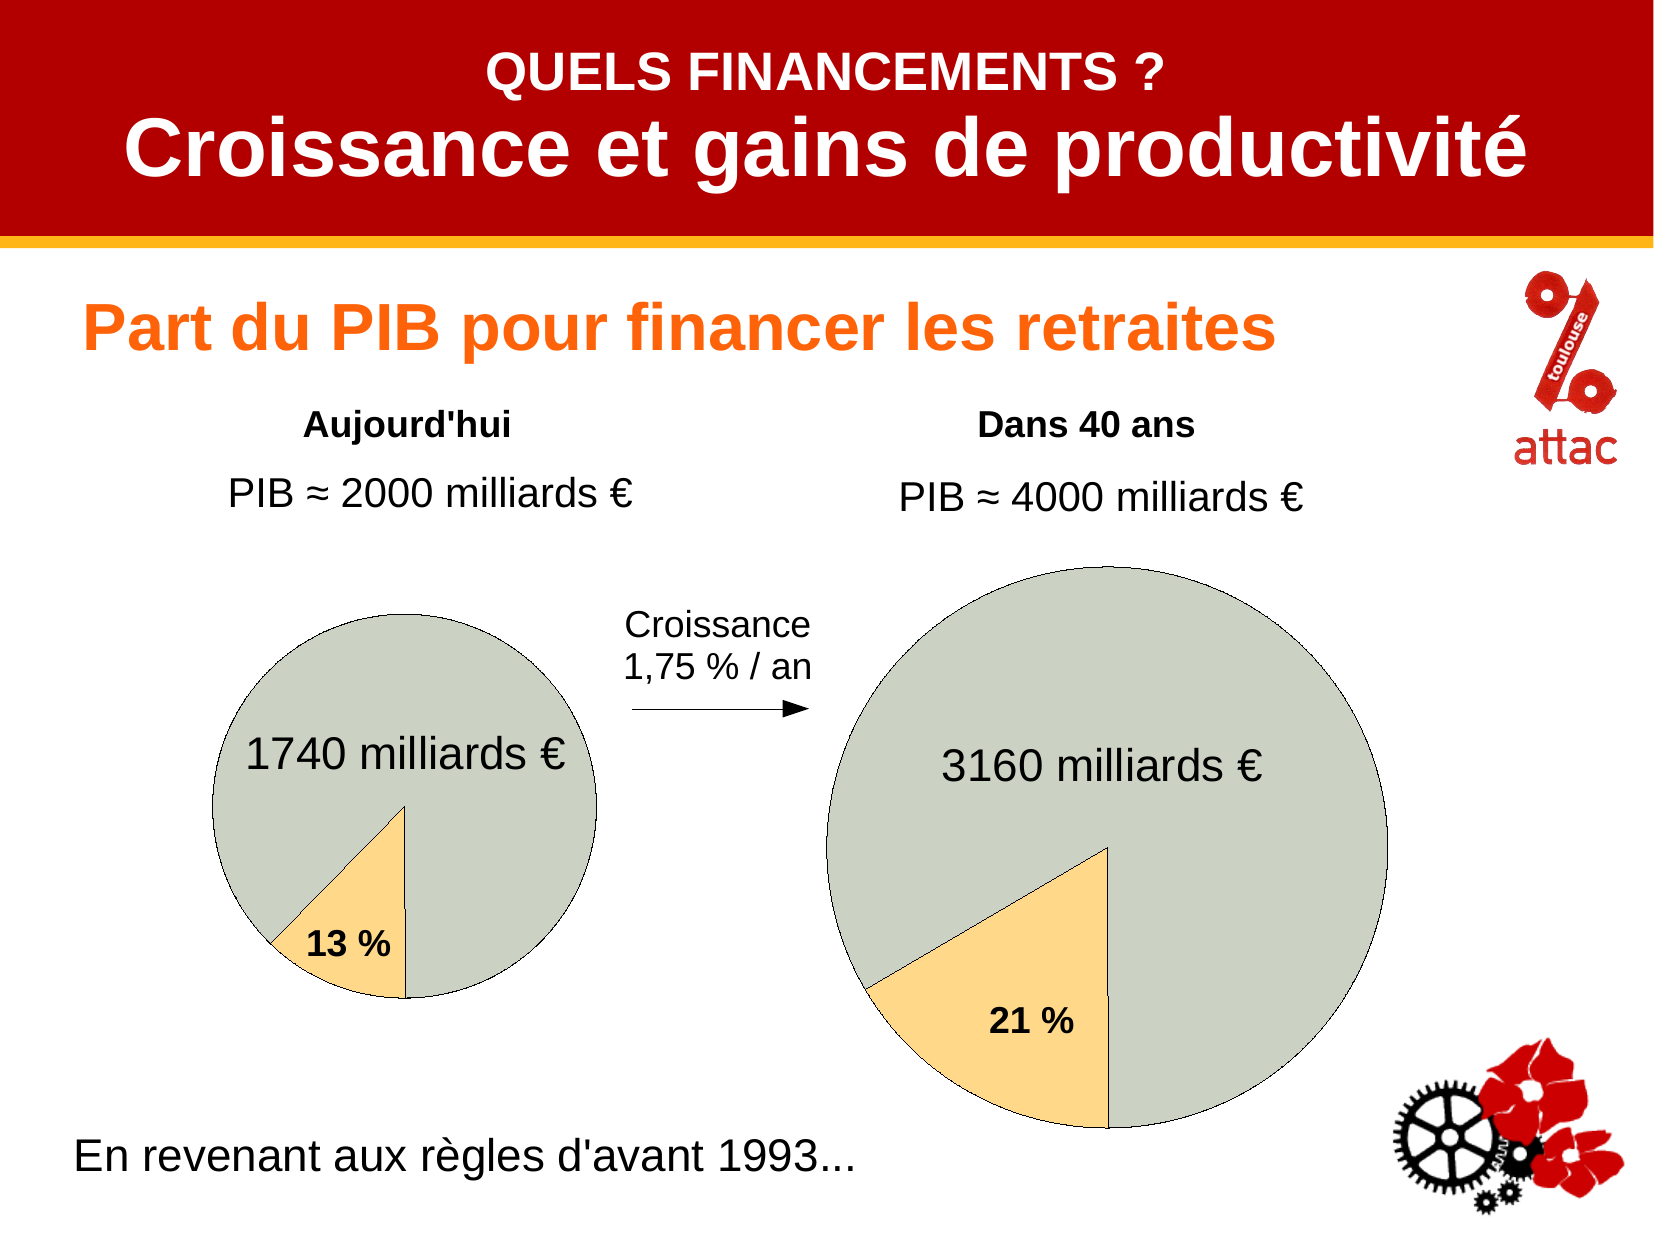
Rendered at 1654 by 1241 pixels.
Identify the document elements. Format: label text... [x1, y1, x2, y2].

text_box 21 % [974, 992, 1090, 1049]
text_box PIB ≈ 2000 milliards € [212, 462, 649, 550]
picture [1509, 265, 1625, 473]
text_box En revenant aux règles d'avant 1993... [59, 1122, 873, 1189]
text_box [232, 614, 577, 720]
title QUELS FINANCEMENTS ? Croissance et gains de productivité [82, 14, 1571, 222]
text_box [826, 566, 1388, 1129]
text_box 1740 milliards € [230, 720, 582, 787]
picture [1387, 1033, 1628, 1218]
list Part du PIB pour financer les retraites [82, 290, 1506, 1109]
text_box Aujourd'hui [200, 395, 615, 453]
text_box PIB ≈ 4000 milliards € [883, 466, 1319, 553]
text_box Croissance 1,75 % / an [608, 596, 828, 696]
text_box 3160 milliards € [927, 732, 1279, 799]
text_box [212, 726, 597, 999]
text_box 13 % [291, 915, 407, 973]
text_box Dans 40 ans [879, 395, 1294, 494]
